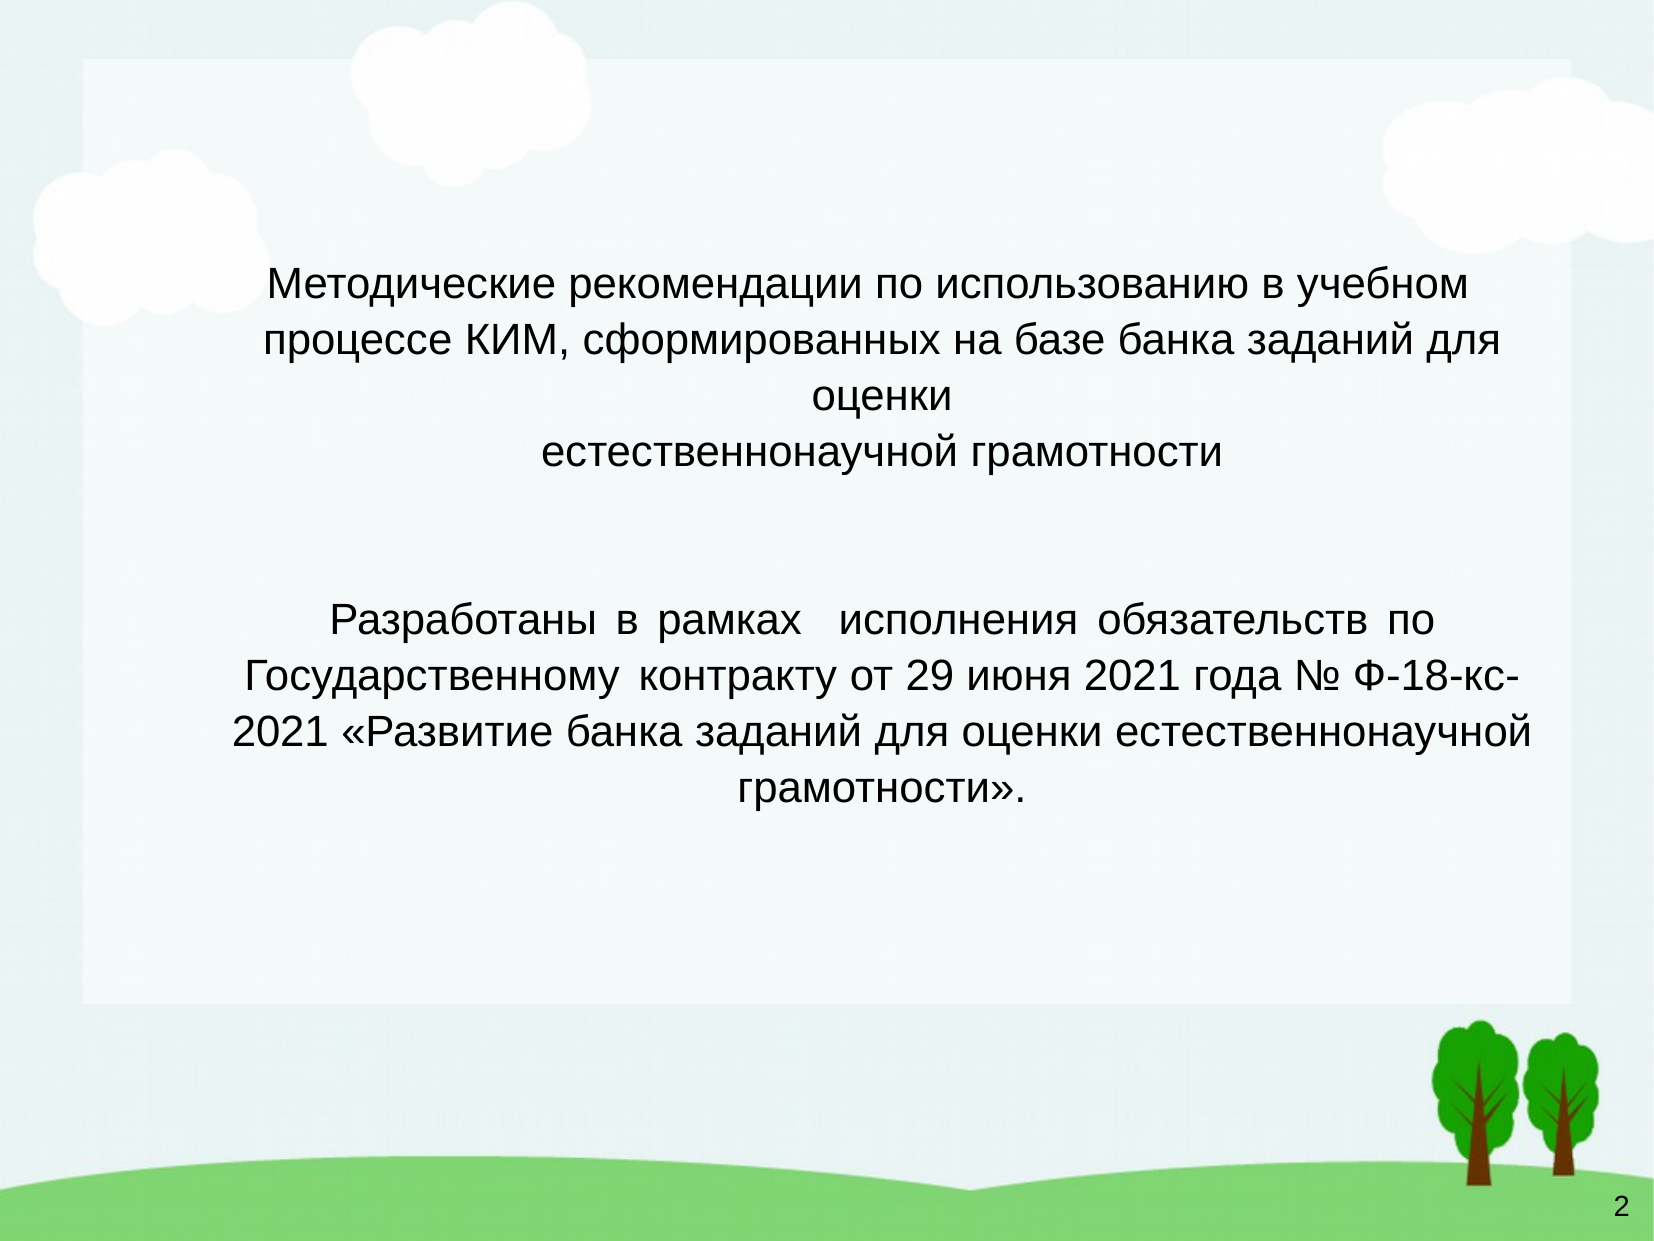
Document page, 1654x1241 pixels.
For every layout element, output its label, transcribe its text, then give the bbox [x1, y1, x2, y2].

picture [0, 0, 1654, 1241]
title Методические рекомендации по использованию в учебном процессе КИМ, сформированных на базе банка заданий для оценки естественнонаучной грамотности Разработаны в рамках исполнения обязательств по Государственному контракту от 29 июня 2021 года № Ф-18-кс-2021 «Развитие банка заданий для оценки естественнонаучной грамотности». [82, 59, 1571, 1004]
